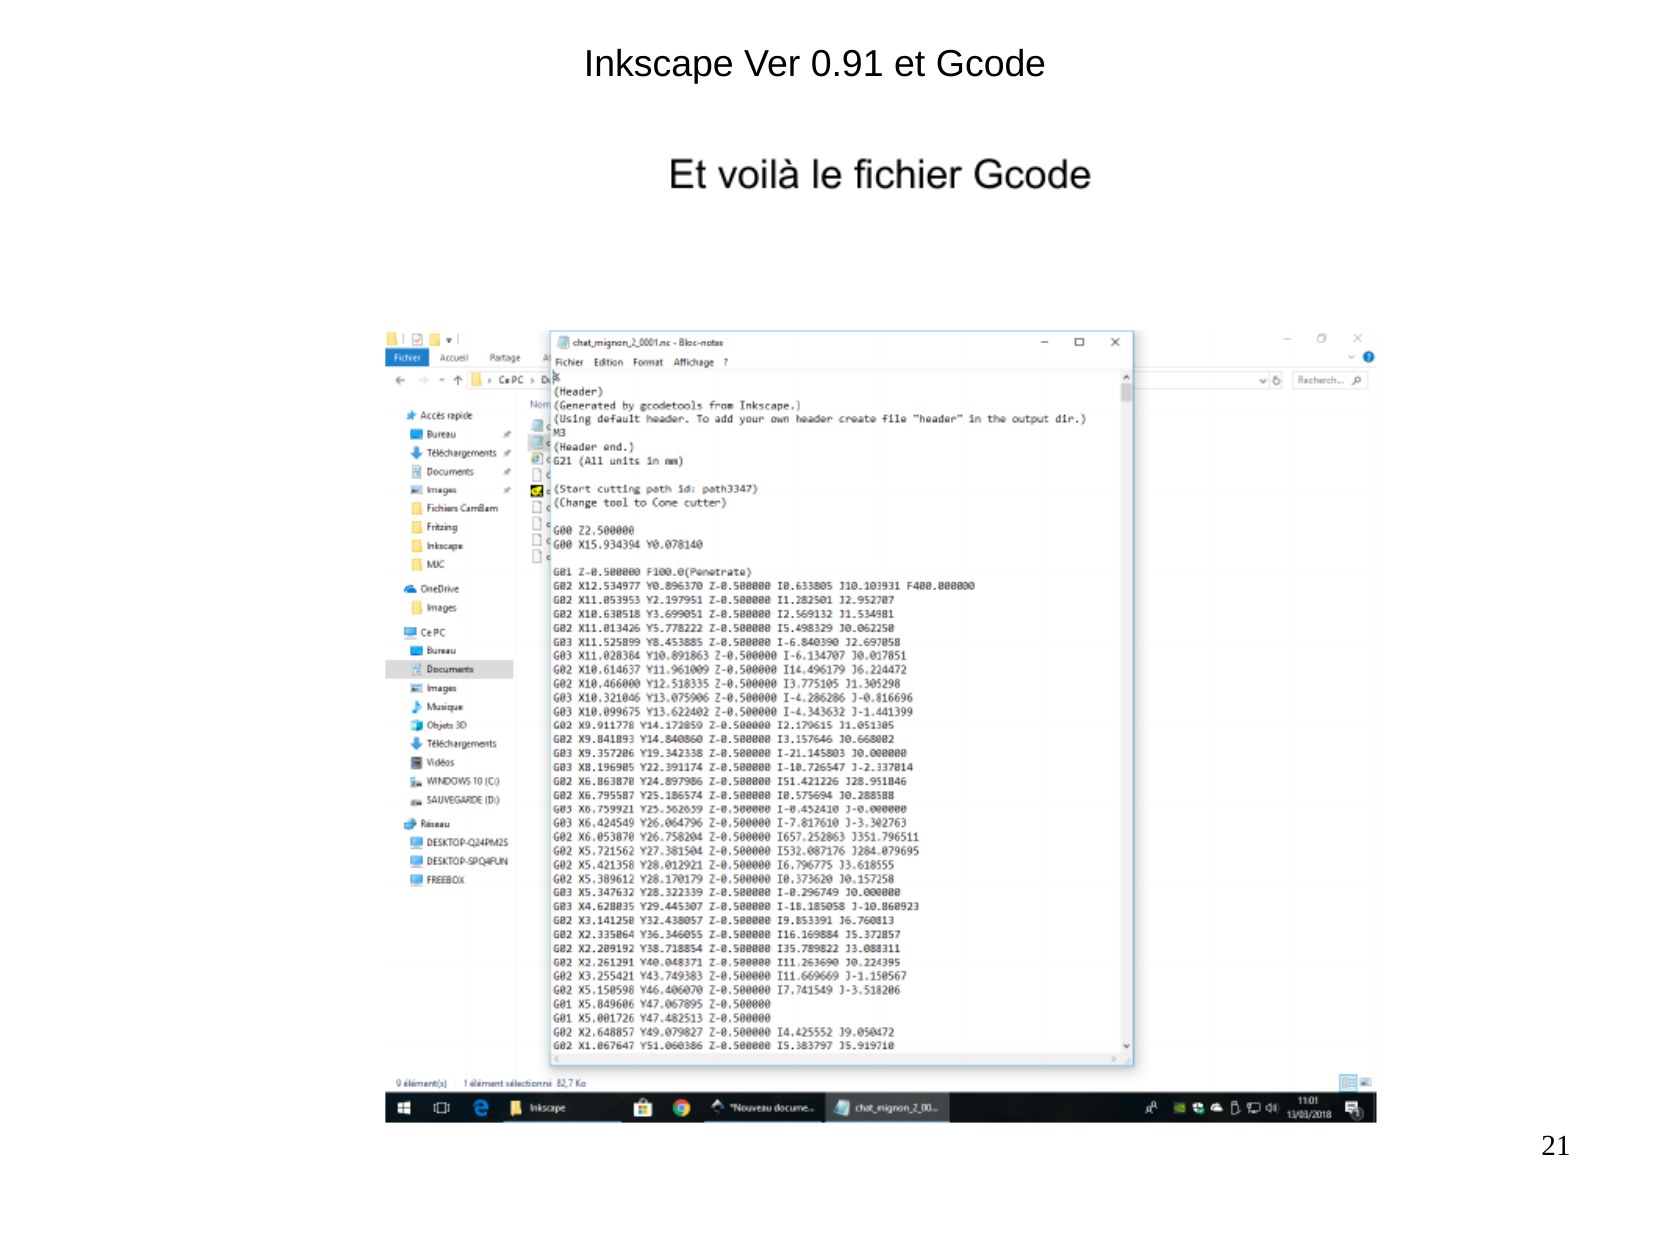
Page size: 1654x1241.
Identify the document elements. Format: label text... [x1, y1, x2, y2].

picture [248, 118, 1469, 1137]
text_box Inkscape Ver 0.91 et Gcode [106, 35, 1524, 93]
